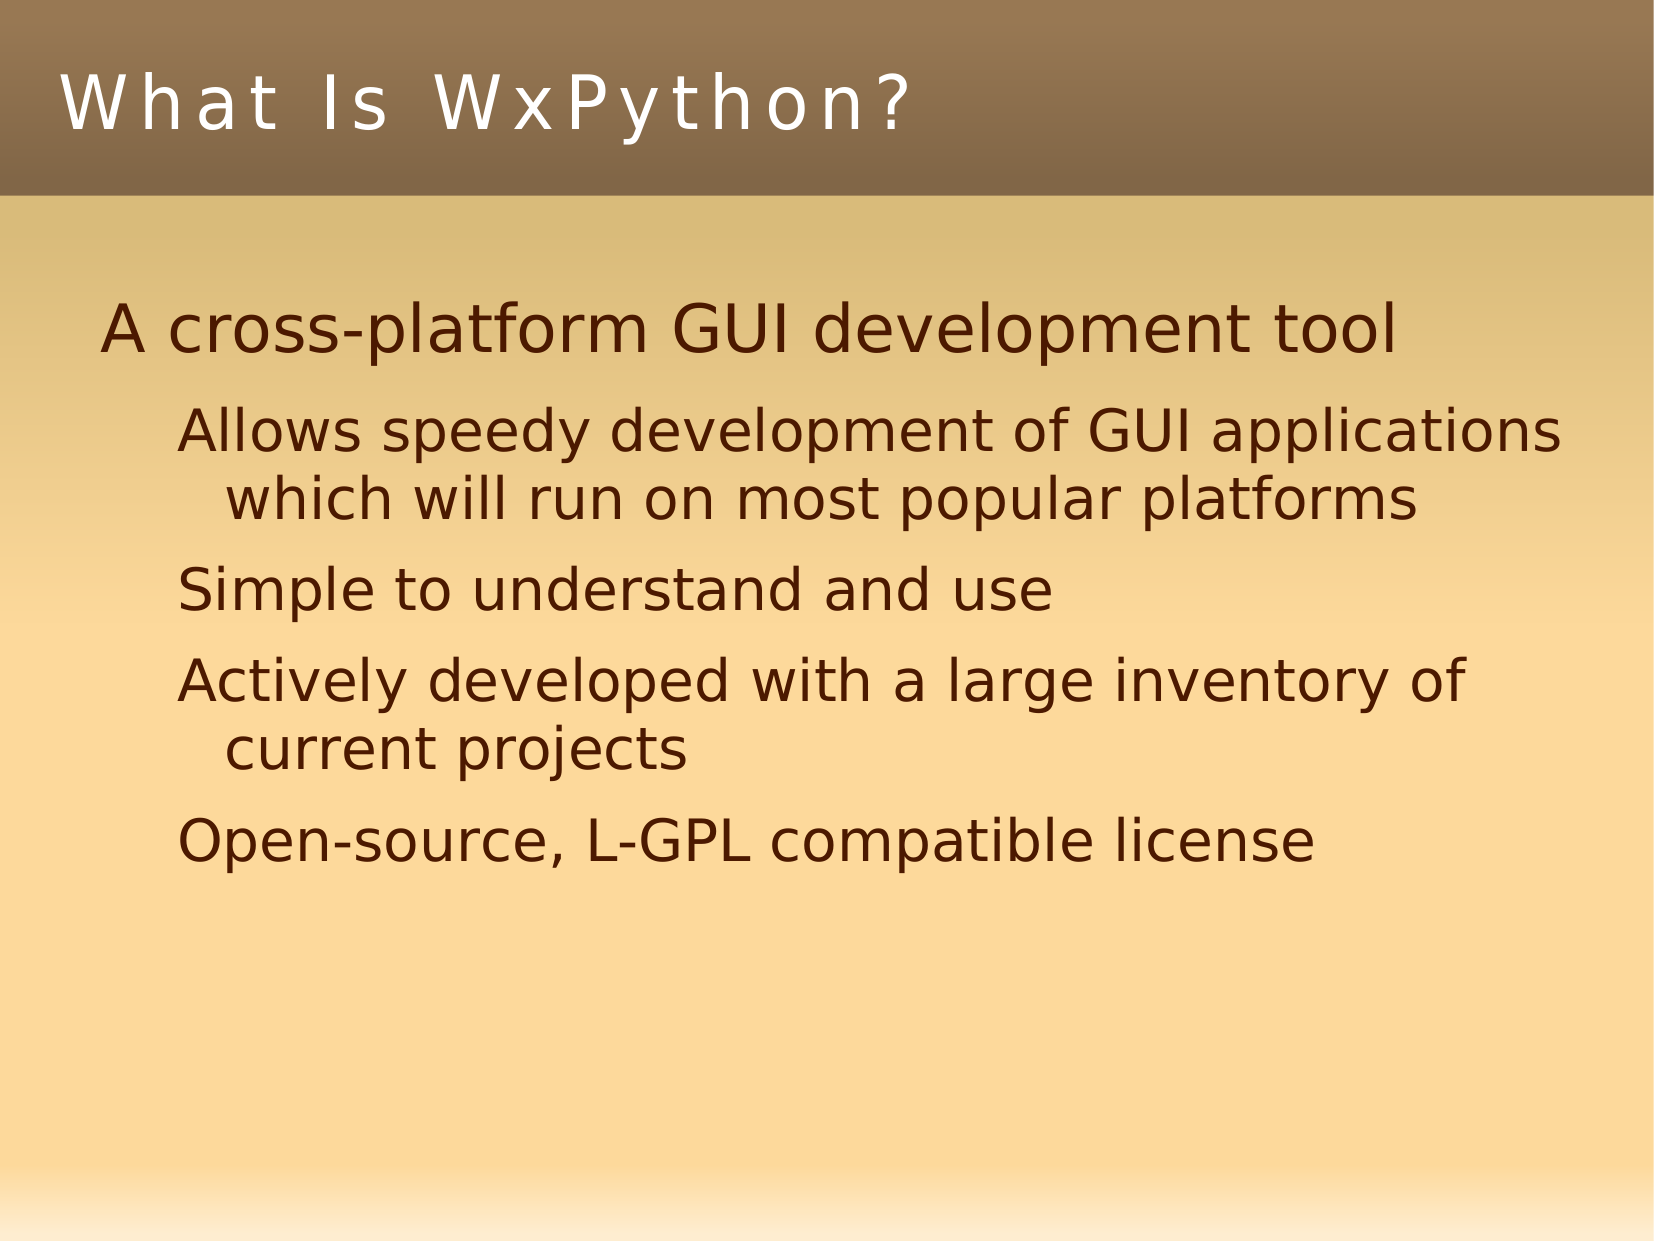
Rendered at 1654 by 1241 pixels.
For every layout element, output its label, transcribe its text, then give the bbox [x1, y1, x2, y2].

list A cross-platform GUI development tool Allows speedy development of GUI applications which will run on most popular platforms Simple to understand and use Actively developed with a large inventory of current projects Open-source, L-GPL compatible license [82, 290, 1571, 1109]
picture [0, 0, 1654, 1241]
title What Is WxPython? [59, 29, 1595, 178]
